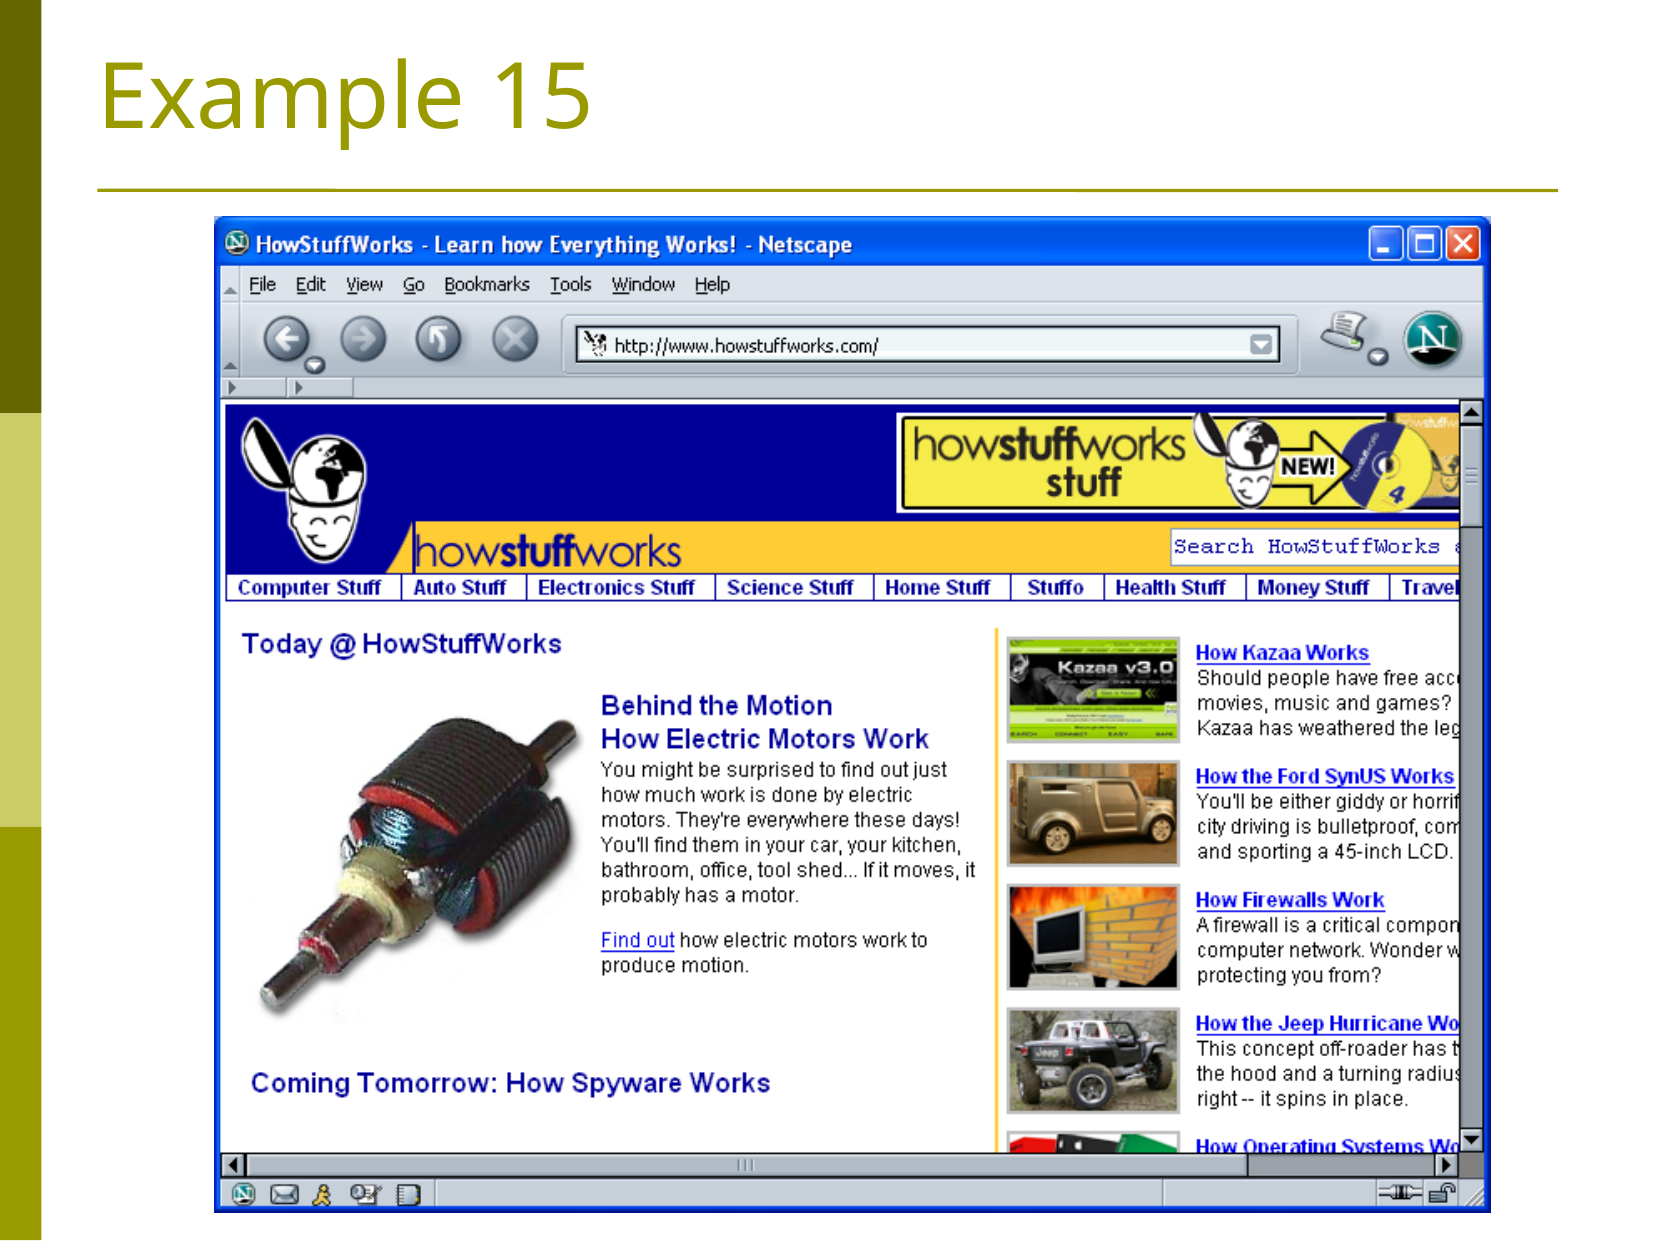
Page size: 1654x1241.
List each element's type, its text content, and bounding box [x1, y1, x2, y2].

picture [214, 216, 1491, 1213]
title Example 15 [82, 0, 1571, 164]
